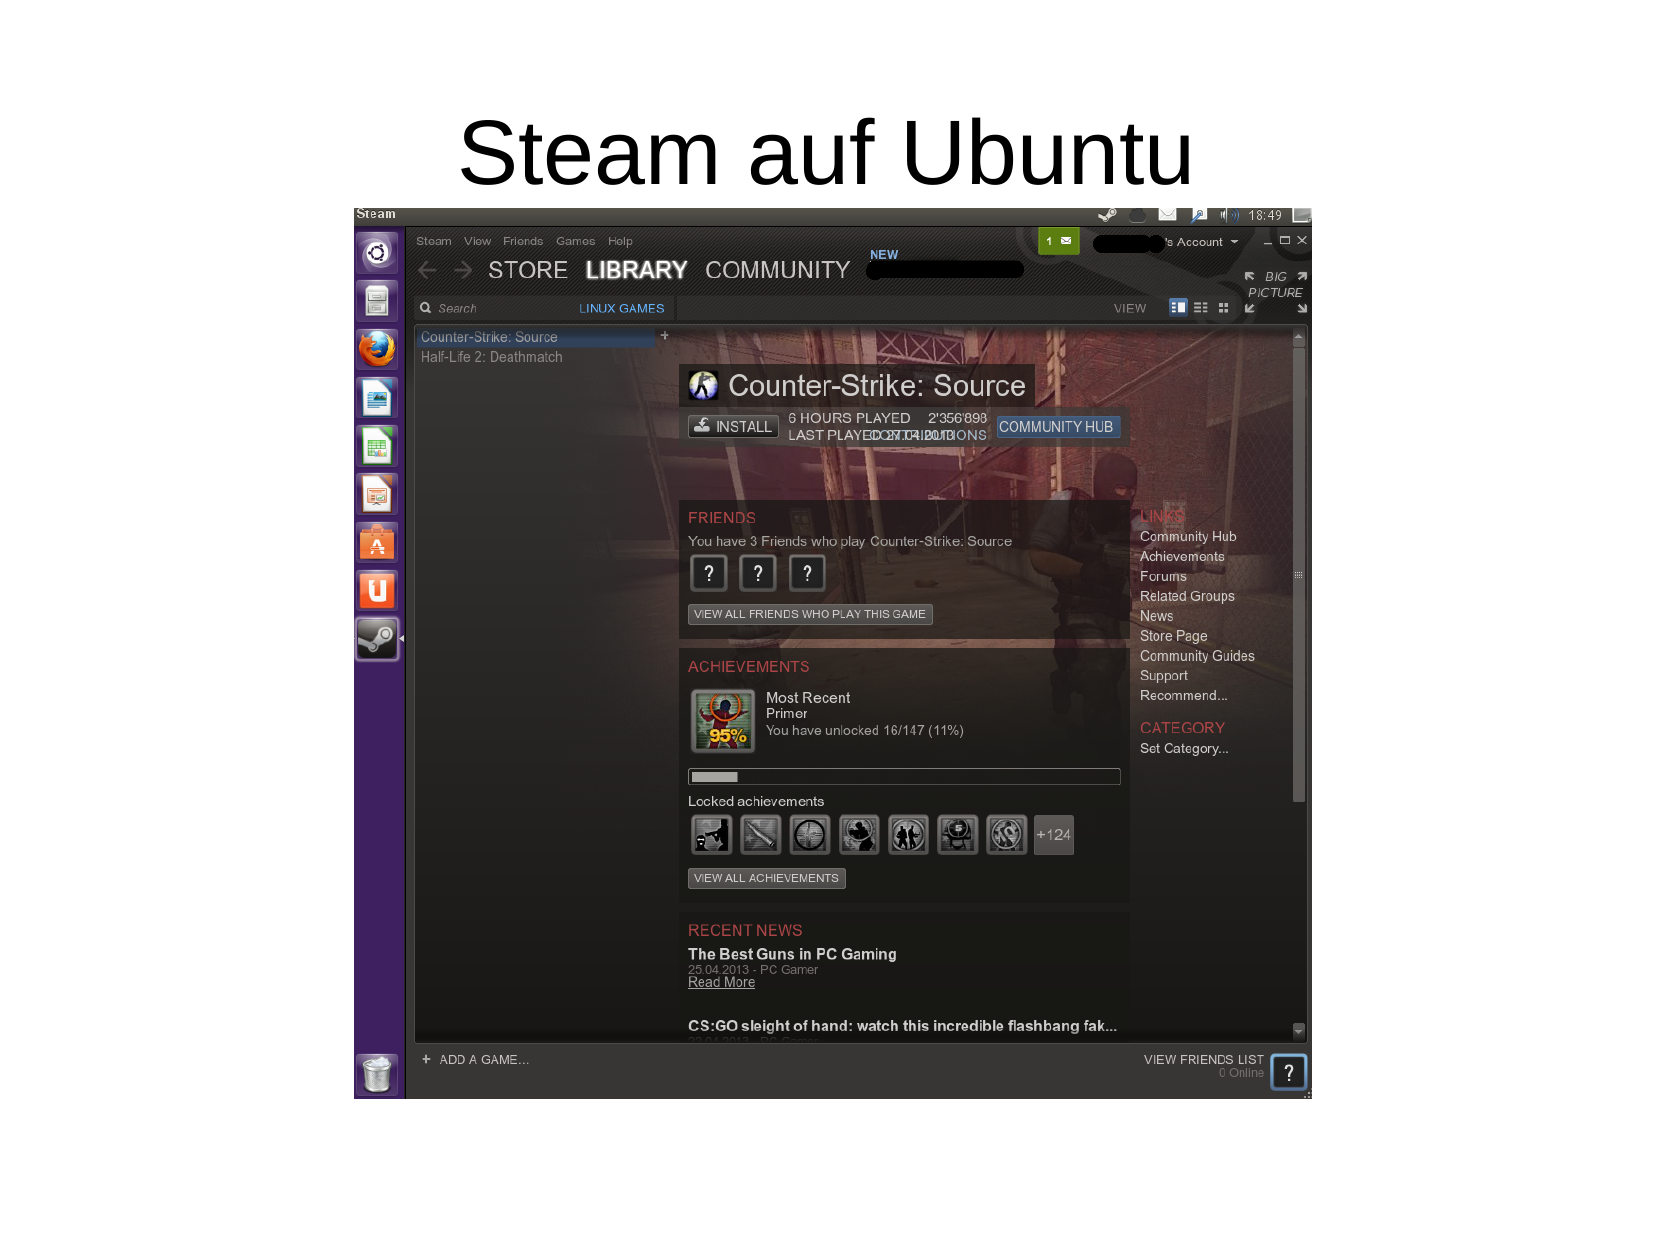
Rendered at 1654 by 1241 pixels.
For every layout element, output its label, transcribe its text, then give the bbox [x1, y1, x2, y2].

title Steam auf Ubuntu [82, 49, 1571, 257]
picture [354, 208, 1312, 1099]
